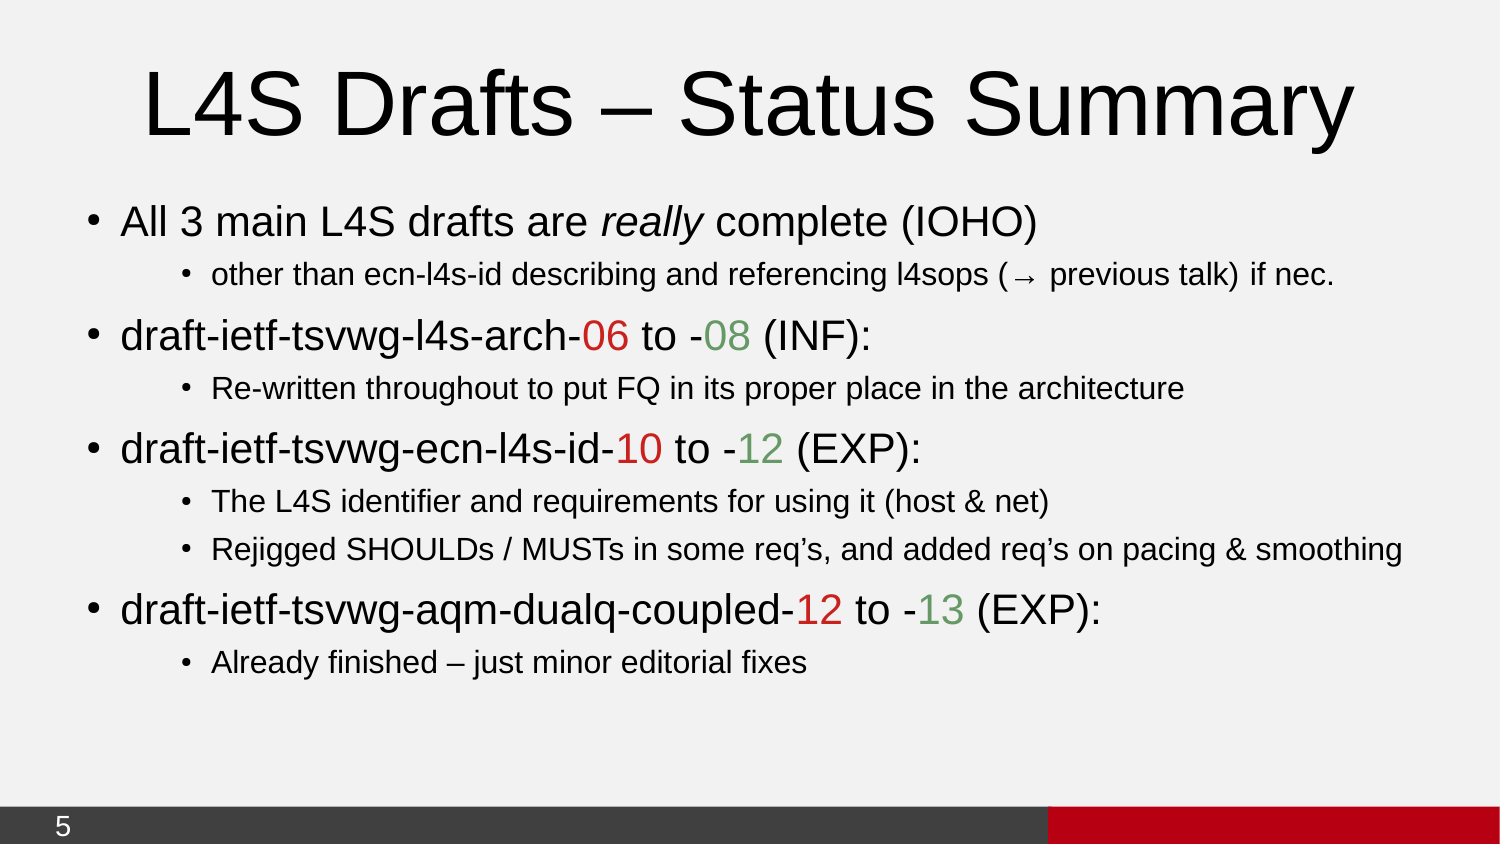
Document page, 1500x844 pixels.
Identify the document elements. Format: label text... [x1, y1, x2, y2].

title L4S Drafts – Status Summary [75, 33, 1425, 175]
list All 3 main L4S drafts are really complete (IOHO) other than ecn-l4s-id describing and referencing l4sops (→ previous talk) if nec. draft-ietf-tsvwg-l4s-arch-06 to -08 (INF): Re-written throughout to put FQ in its proper place in the architecture draft-ietf-tsvwg-ecn-l4s-id-10 to -12 (EXP): The L4S identifier and requirements for using it (host & net) Rejigged SHOULDs / MUSTs in some req’s, and added req’s on pacing & smoothing draft-ietf-tsvwg-aqm-dualq-coupled-12 to -13 (EXP): Already finished – just minor editorial fixes [75, 197, 1425, 687]
